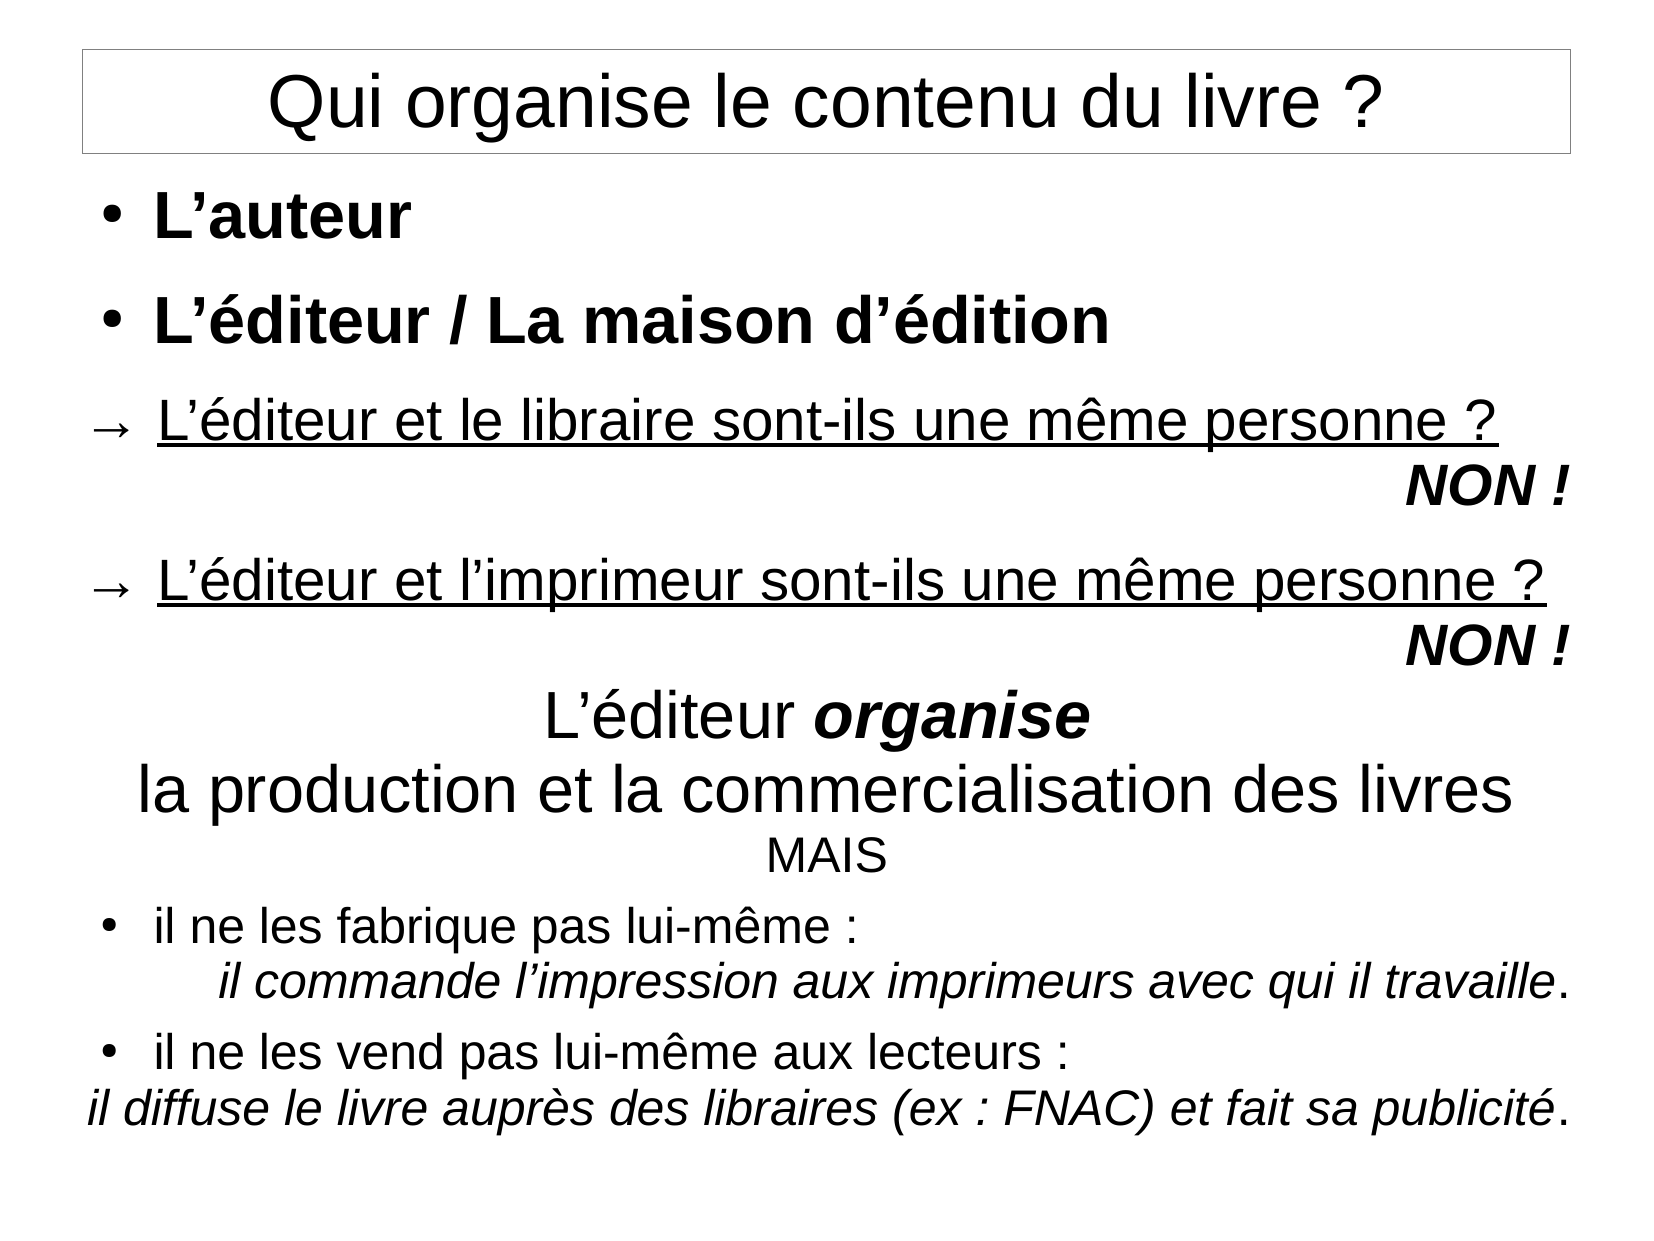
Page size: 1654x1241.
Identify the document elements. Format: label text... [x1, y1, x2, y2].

list L’auteur L’éditeur / La maison d’édition → L’éditeur et le libraire sont-ils une même personne ? NON ! → L’éditeur et l’imprimeur sont-ils une même personne ? NON ! L’éditeur organise la production et la commercialisation des livres MAIS il ne les fabrique pas lui-même : il commande l’impression aux imprimeurs avec qui il travaille. il ne les vend pas lui-même aux lecteurs : il diffuse le livre auprès des libraires (ex : FNAC) et fait sa publicité. [82, 177, 1571, 1138]
title Qui organise le contenu du livre ? [82, 49, 1571, 154]
